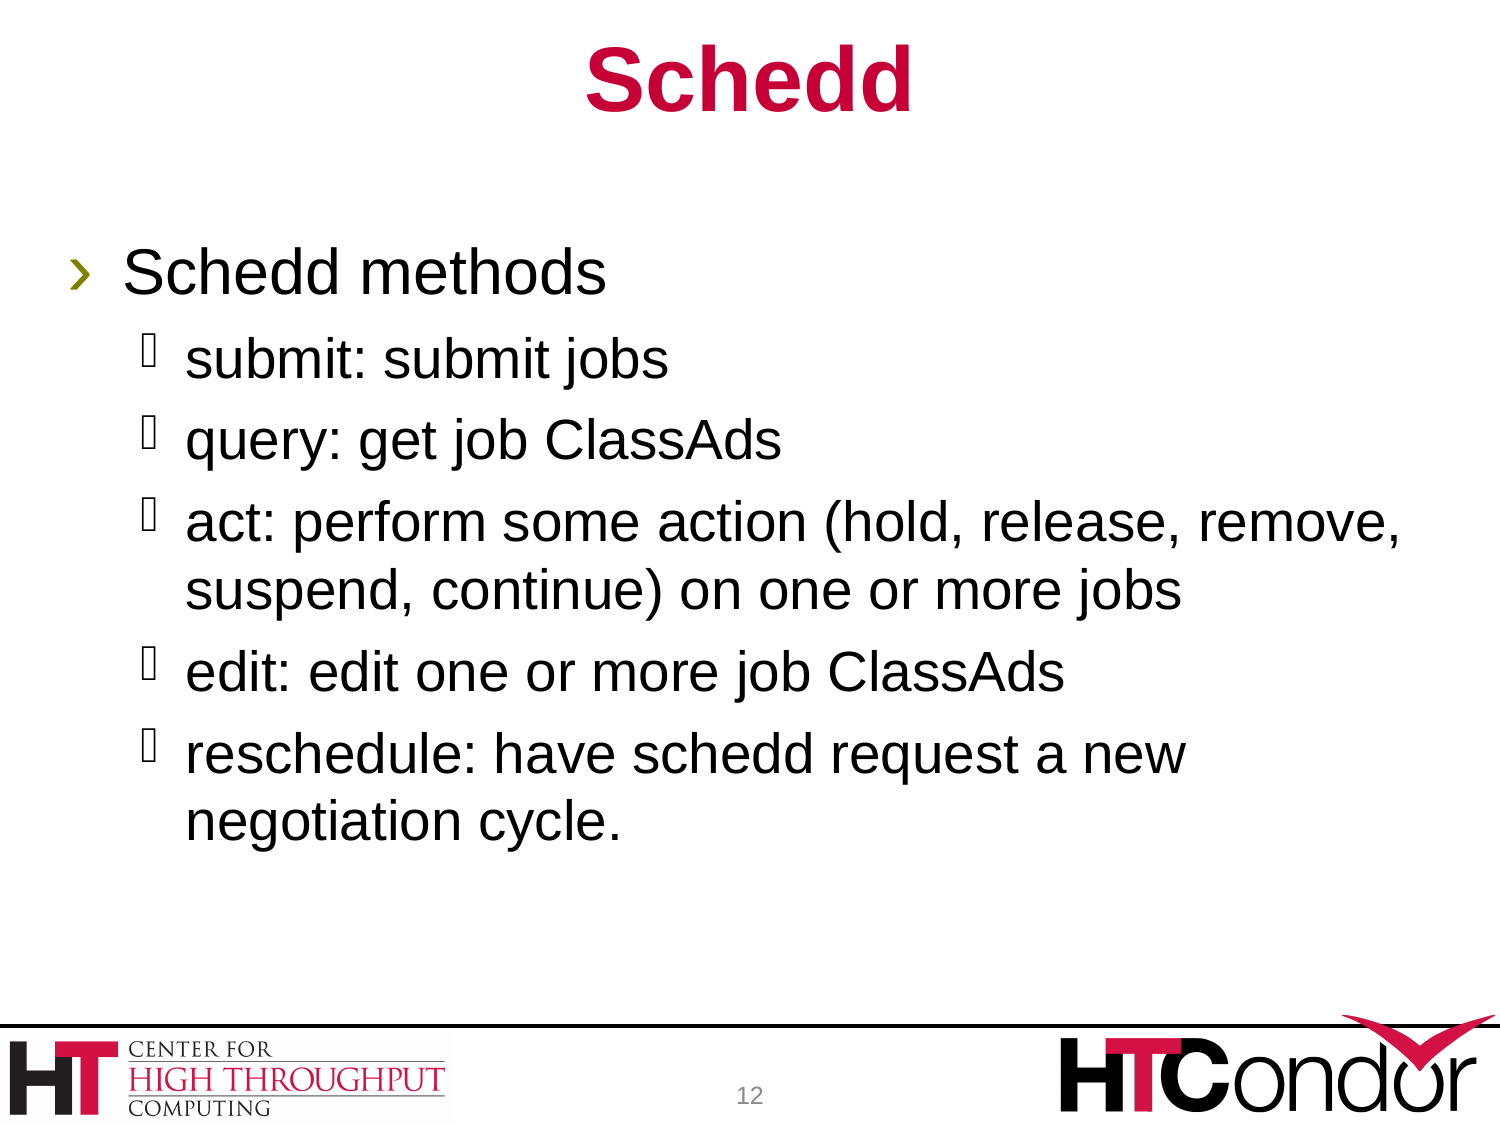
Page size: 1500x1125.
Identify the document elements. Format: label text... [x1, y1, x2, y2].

list Schedd methods submit: submit jobs query: get job ClassAds act: perform some action (hold, release, remove, suspend, continue) on one or more jobs edit: edit one or more job ClassAds reschedule: have schedd request a new negotiation cycle. [52, 222, 1431, 916]
title Schedd [0, 0, 1500, 150]
text_box <number> [575, 1065, 926, 1125]
picture [0, 1029, 454, 1125]
picture [1055, 1014, 1500, 1119]
